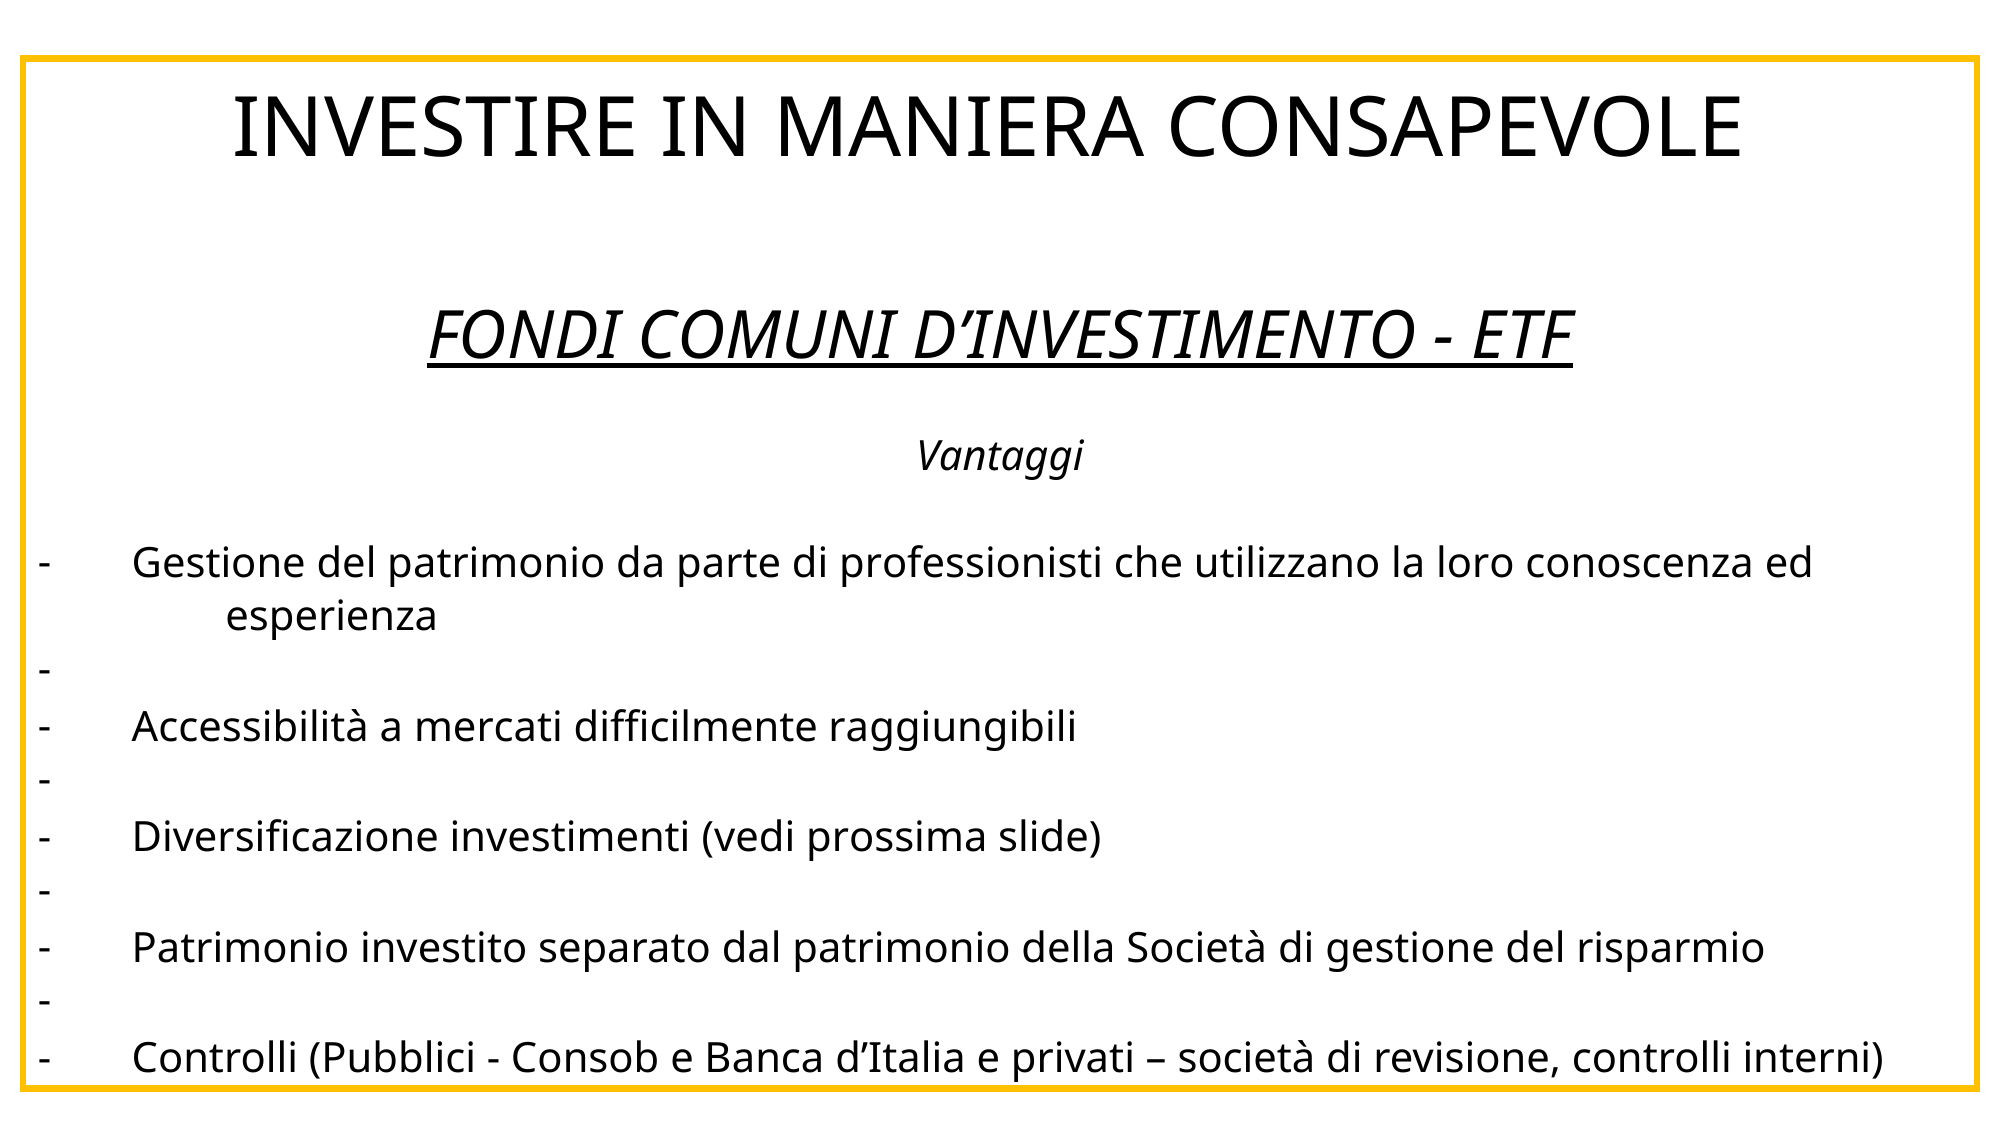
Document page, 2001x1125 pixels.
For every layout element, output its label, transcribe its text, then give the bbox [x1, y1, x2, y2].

text_box INVESTIRE IN MANIERA CONSAPEVOLE FONDI COMUNI D’INVESTIMENTO - ETF Vantaggi Gestione del patrimonio da parte di professionisti che utilizzano la loro conoscenza ed esperienza Accessibilità a mercati difficilmente raggiungibili Diversificazione investimenti (vedi prossima slide) Patrimonio investito separato dal patrimonio della Società di gestione del risparmio Controlli (Pubblici - Consob e Banca d’Italia e privati – società di revisione, controlli interni) [22, 58, 1978, 1082]
